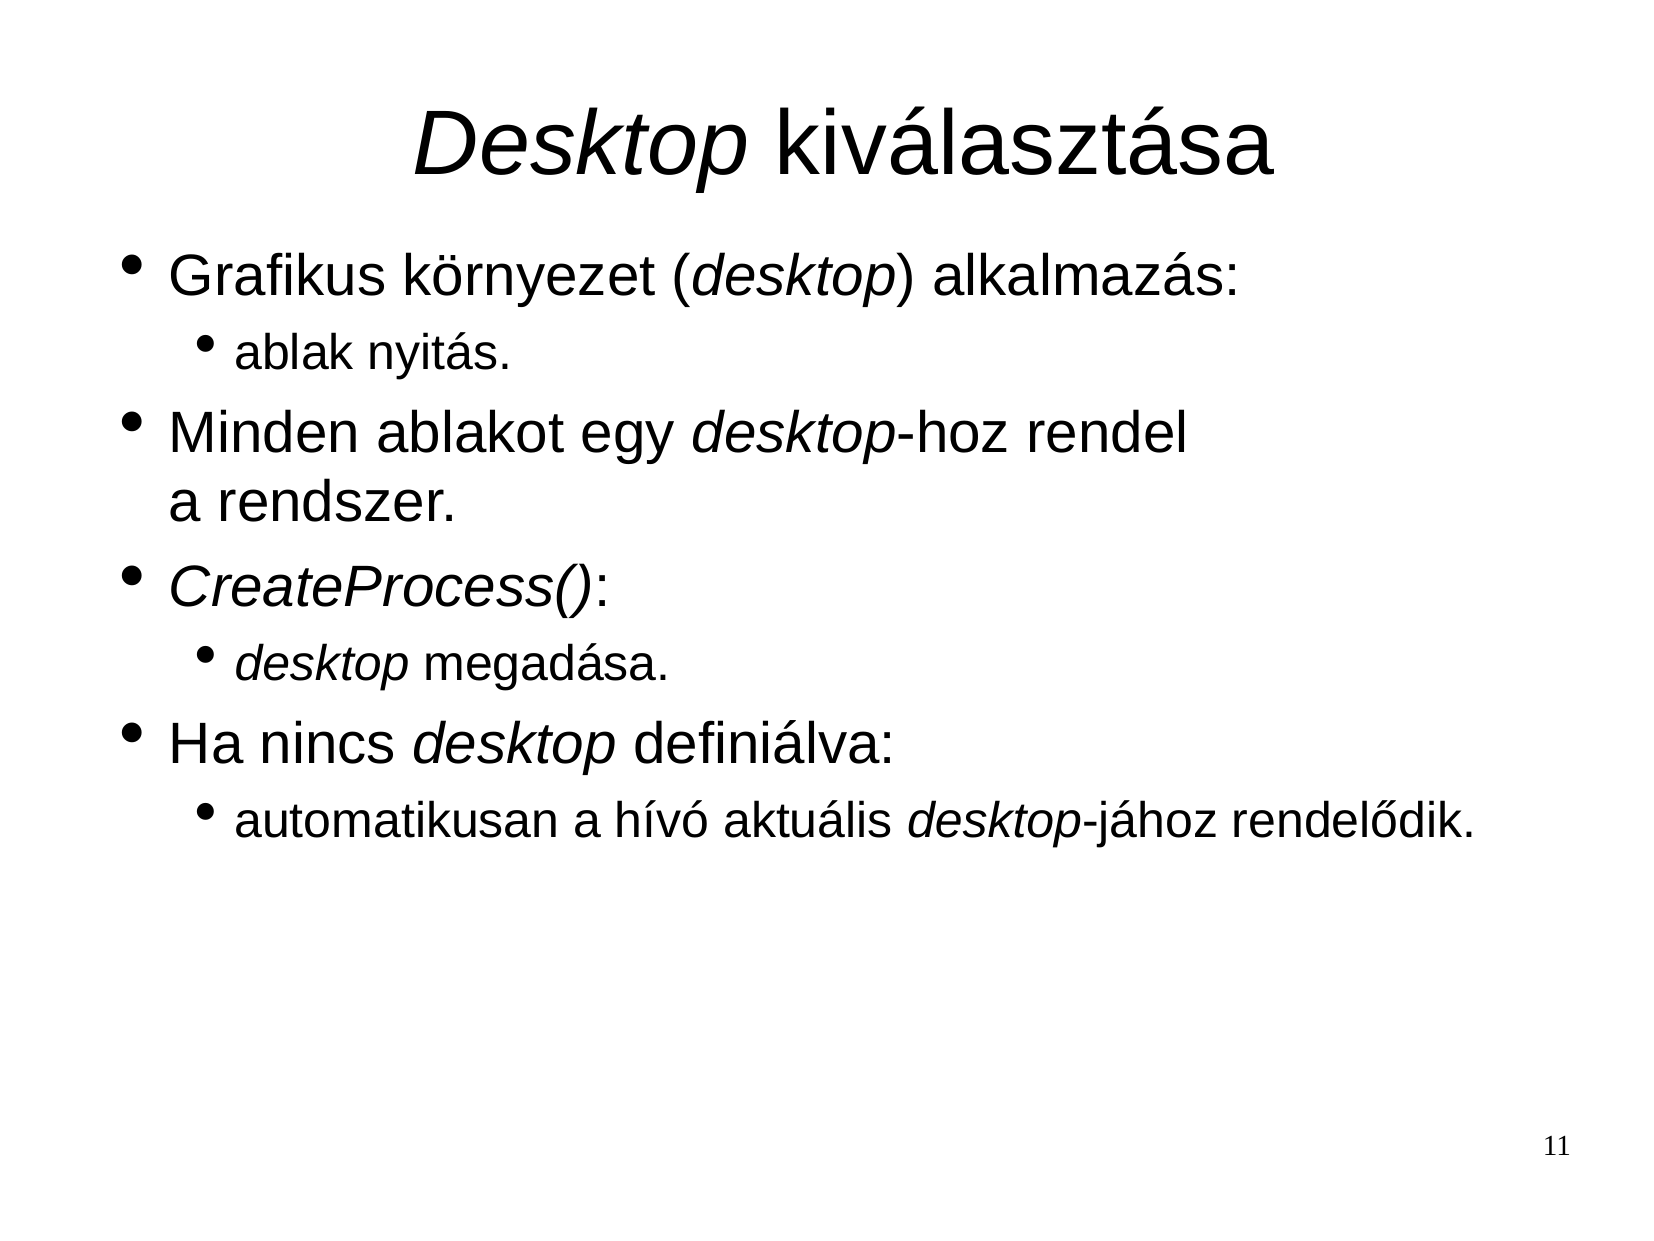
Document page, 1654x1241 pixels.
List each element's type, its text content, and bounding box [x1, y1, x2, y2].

list Grafikus környezet (desktop) alkalmazás: ablak nyitás. Minden ablakot egy desktop-hoz rendel a rendszer. CreateProcess(): desktop megadása. Ha nincs desktop definiálva: automatikusan a hívó aktuális desktop-jához rendelődik. [32, 229, 1609, 1167]
title Desktop kiválasztása [123, 34, 1530, 229]
